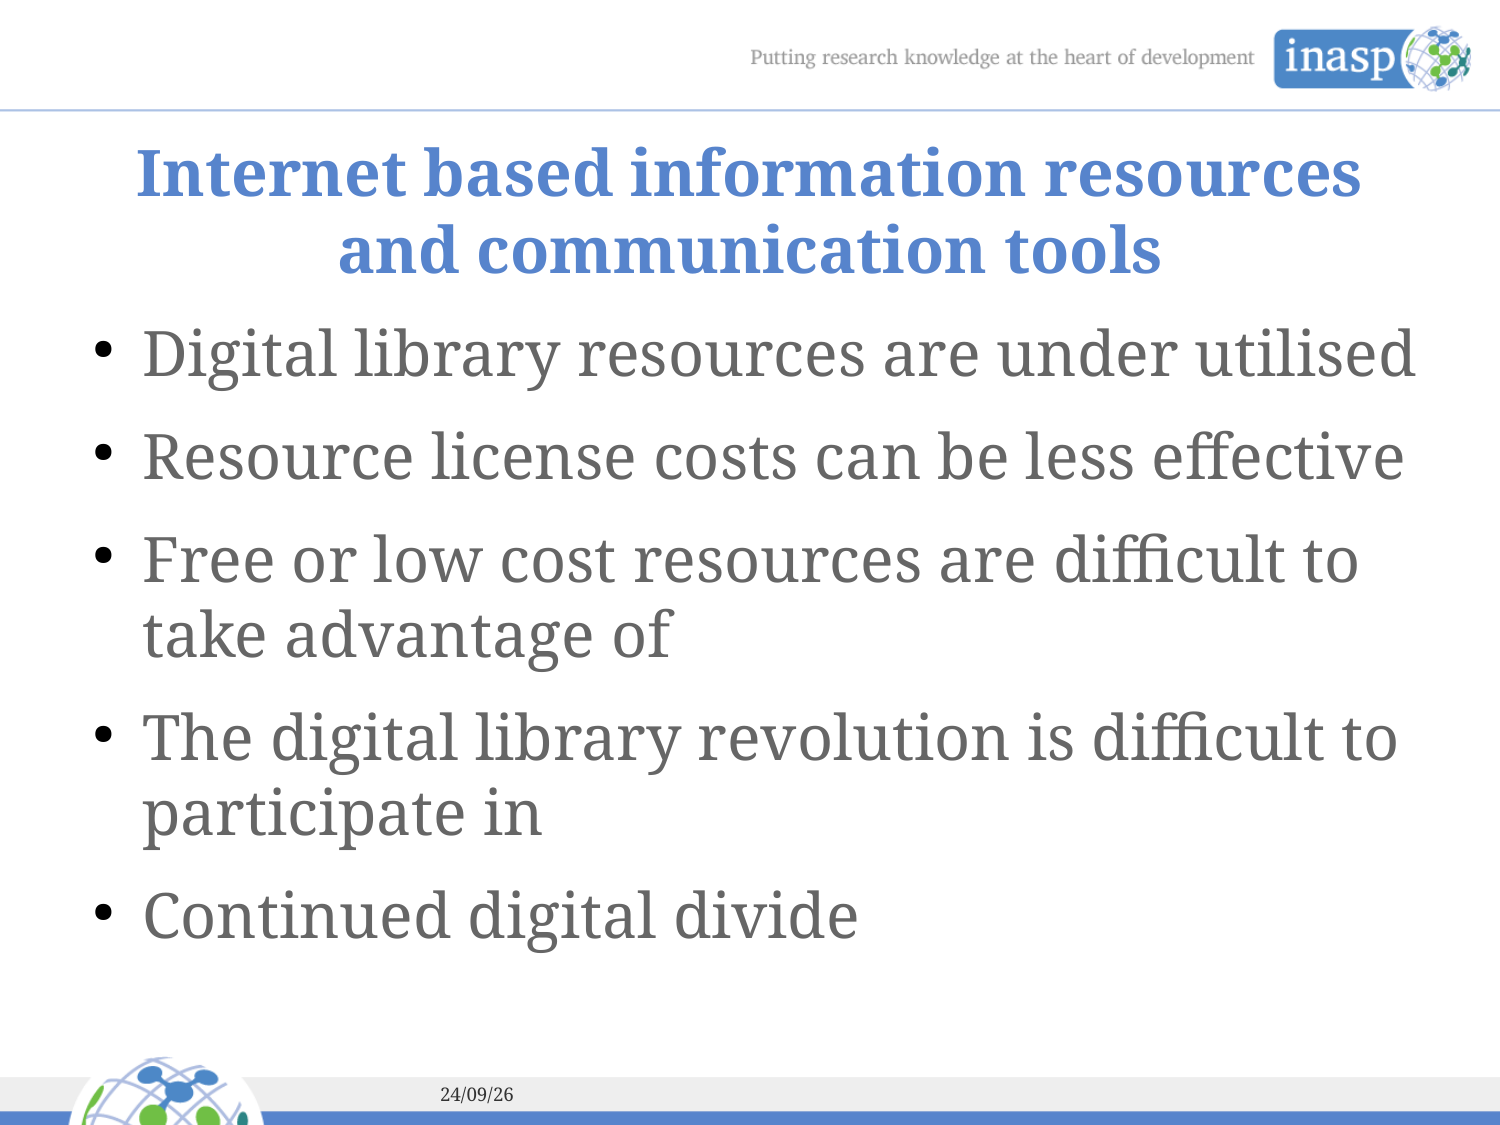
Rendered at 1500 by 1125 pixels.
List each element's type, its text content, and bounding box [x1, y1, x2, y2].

picture [0, 0, 1500, 1125]
title Internet based information resources and communication tools [75, 129, 1426, 313]
list Digital library resources are under utilised Resource license costs can be less effective Free or low cost resources are difficult to take advantage of The digital library revolution is difficult to participate in Continued digital divide [75, 313, 1426, 967]
